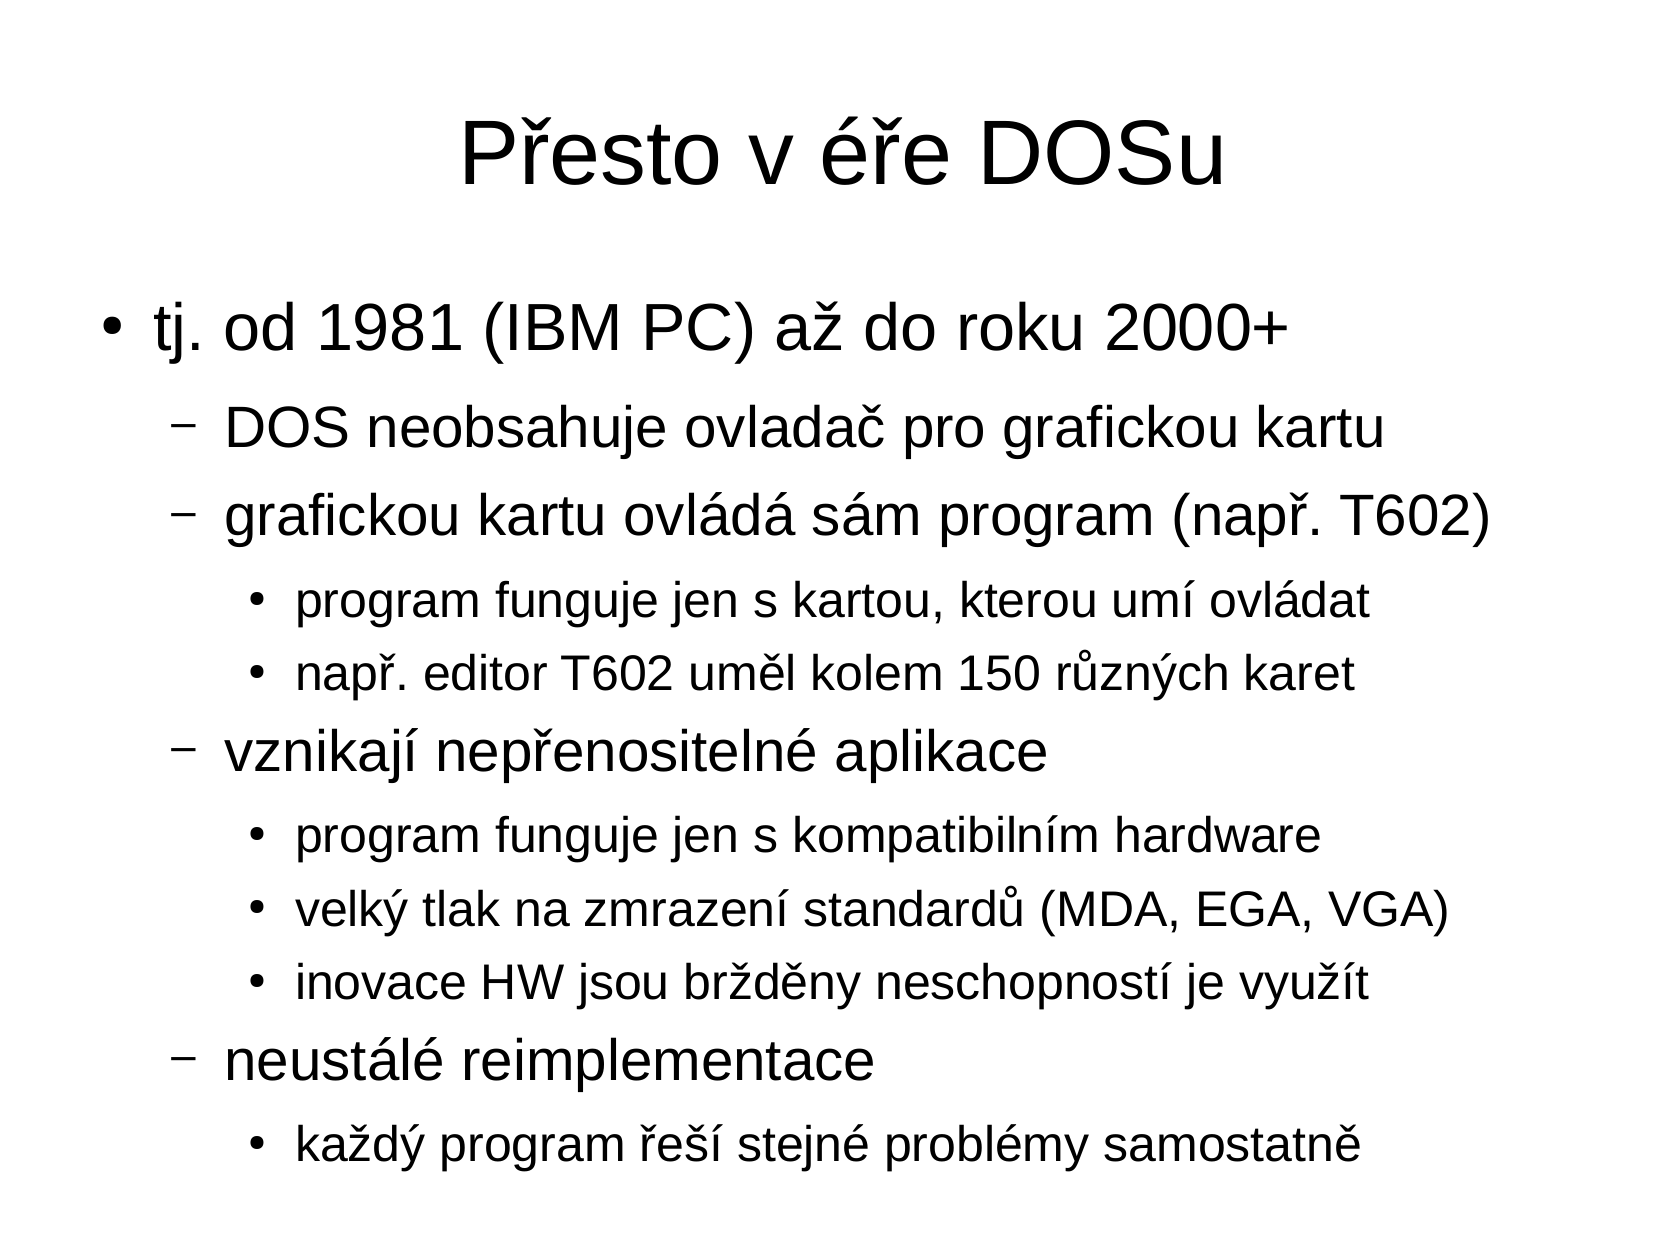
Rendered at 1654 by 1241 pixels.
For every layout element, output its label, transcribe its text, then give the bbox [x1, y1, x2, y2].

list tj. od 1981 (IBM PC) až do roku 2000+ DOS neobsahuje ovladač pro grafickou kartu grafickou kartu ovládá sám program (např. T602) program funguje jen s kartou, kterou umí ovládat např. editor T602 uměl kolem 150 různých karet vznikají nepřenositelné aplikace program funguje jen s kompatibilním hardware velký tlak na zmrazení standardů (MDA, EGA, VGA) inovace HW jsou bržděny neschopností je využít neustálé reimplementace každý program řeší stejné problémy samostatně [82, 290, 1571, 1173]
title Přesto v éře DOSu [82, 56, 1571, 250]
